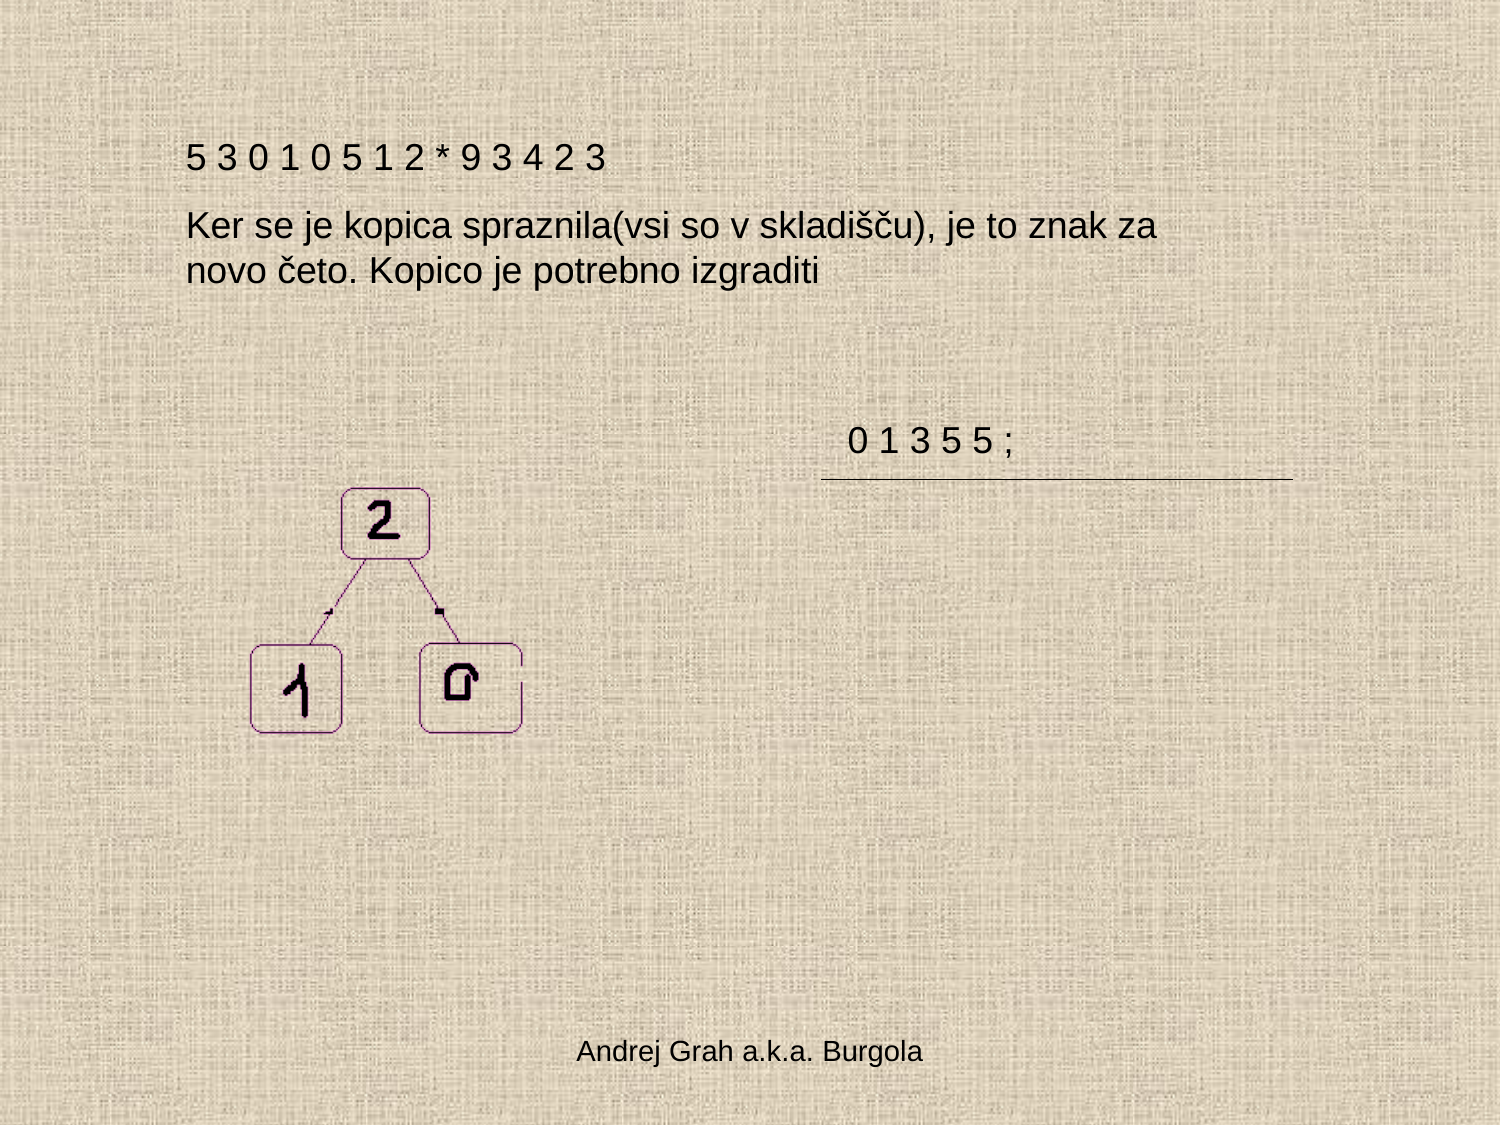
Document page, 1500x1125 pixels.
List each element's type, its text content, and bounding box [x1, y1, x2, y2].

text_box 0 1 3 5 5 ; [832, 408, 1258, 470]
text_box 5 3 0 1 0 5 1 2 * 9 3 4 2 3 Ker se je kopica spraznila(vsi so v skladišču), je to znak za novo četo. Kopico je potrebno izgraditi [171, 125, 1235, 300]
picture [0, 0, 1500, 1125]
text_box Andrej Grah a.k.a. Burgola [512, 1024, 988, 1103]
